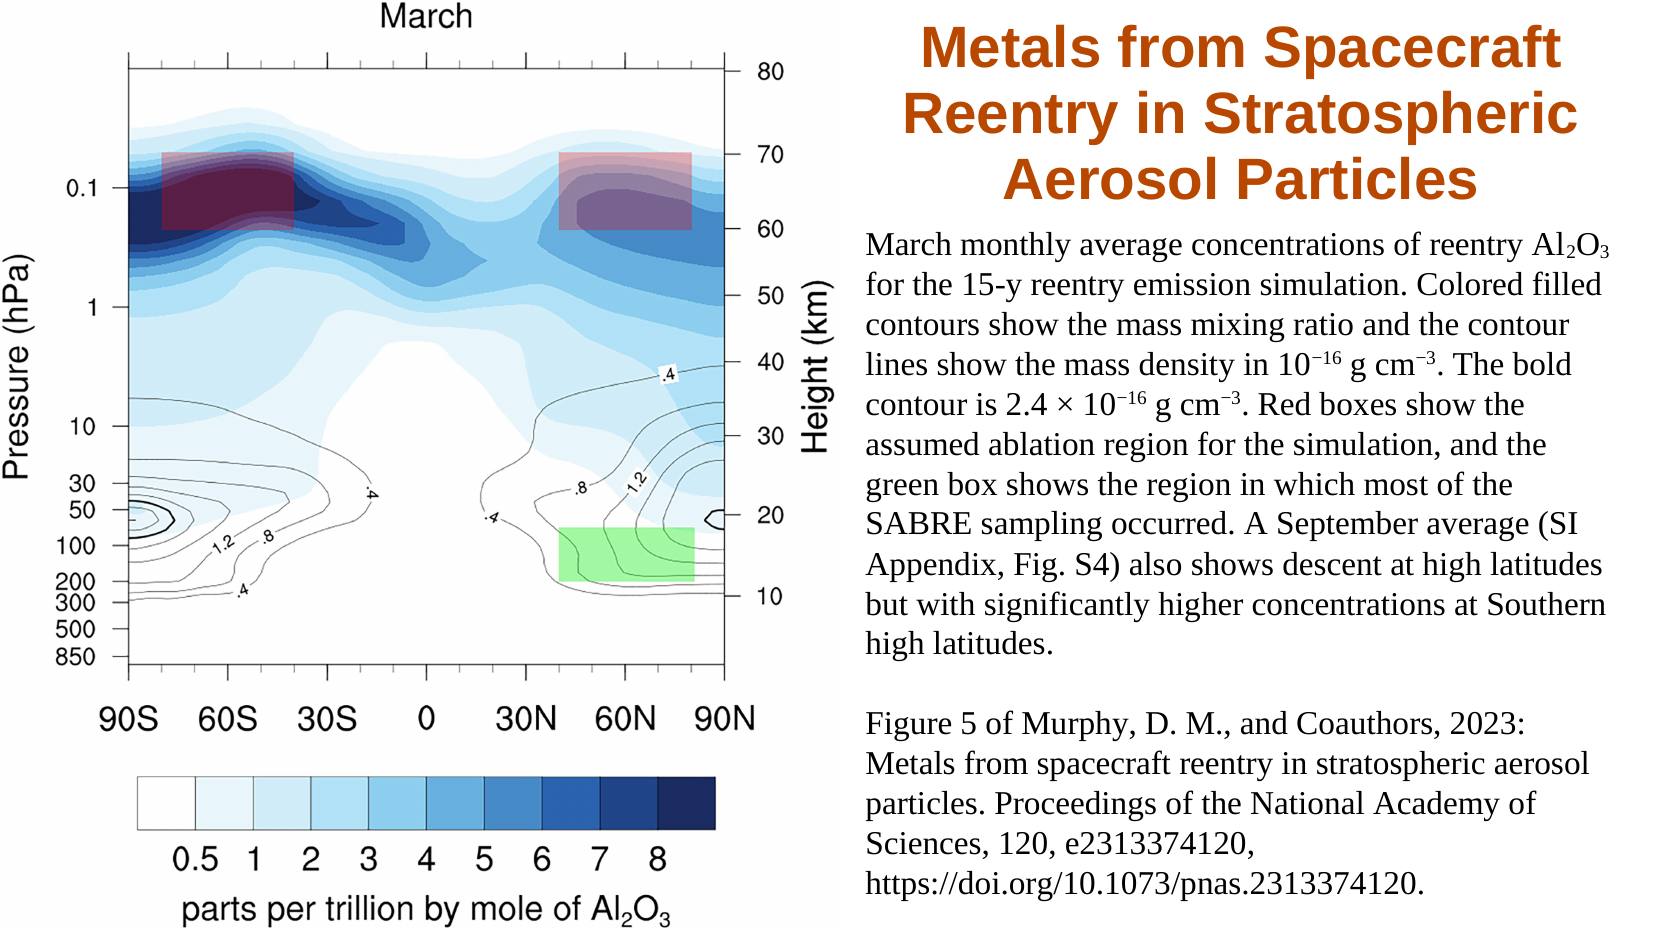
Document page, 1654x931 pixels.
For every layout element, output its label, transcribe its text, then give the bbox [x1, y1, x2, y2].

text_box Metals from Spacecraft Reentry in Stratospheric Aerosol Particles [862, 8, 1621, 221]
picture [0, 0, 837, 931]
text_box March monthly average concentrations of reentry Al2O3 for the 15-y reentry emission simulation. Colored filled contours show the mass mixing ratio and the contour lines show the mass density in 10−16 g cm−3. The bold contour is 2.4 × 10−16 g cm−3. Red boxes show the assumed ablation region for the simulation, and the green box shows the region in which most of the SABRE sampling occurred. A September average (SI Appendix, Fig. S4) also shows descent at high latitudes but with significantly higher concentrations at Southern high latitudes. Figure 5 of Murphy, D. M., and Coauthors, 2023: Metals from spacecraft reentry in stratospheric aerosol particles. Proceedings of the National Academy of Sciences, 120, e2313374120, https://doi.org/10.1073/pnas.2313374120. [850, 214, 1639, 909]
